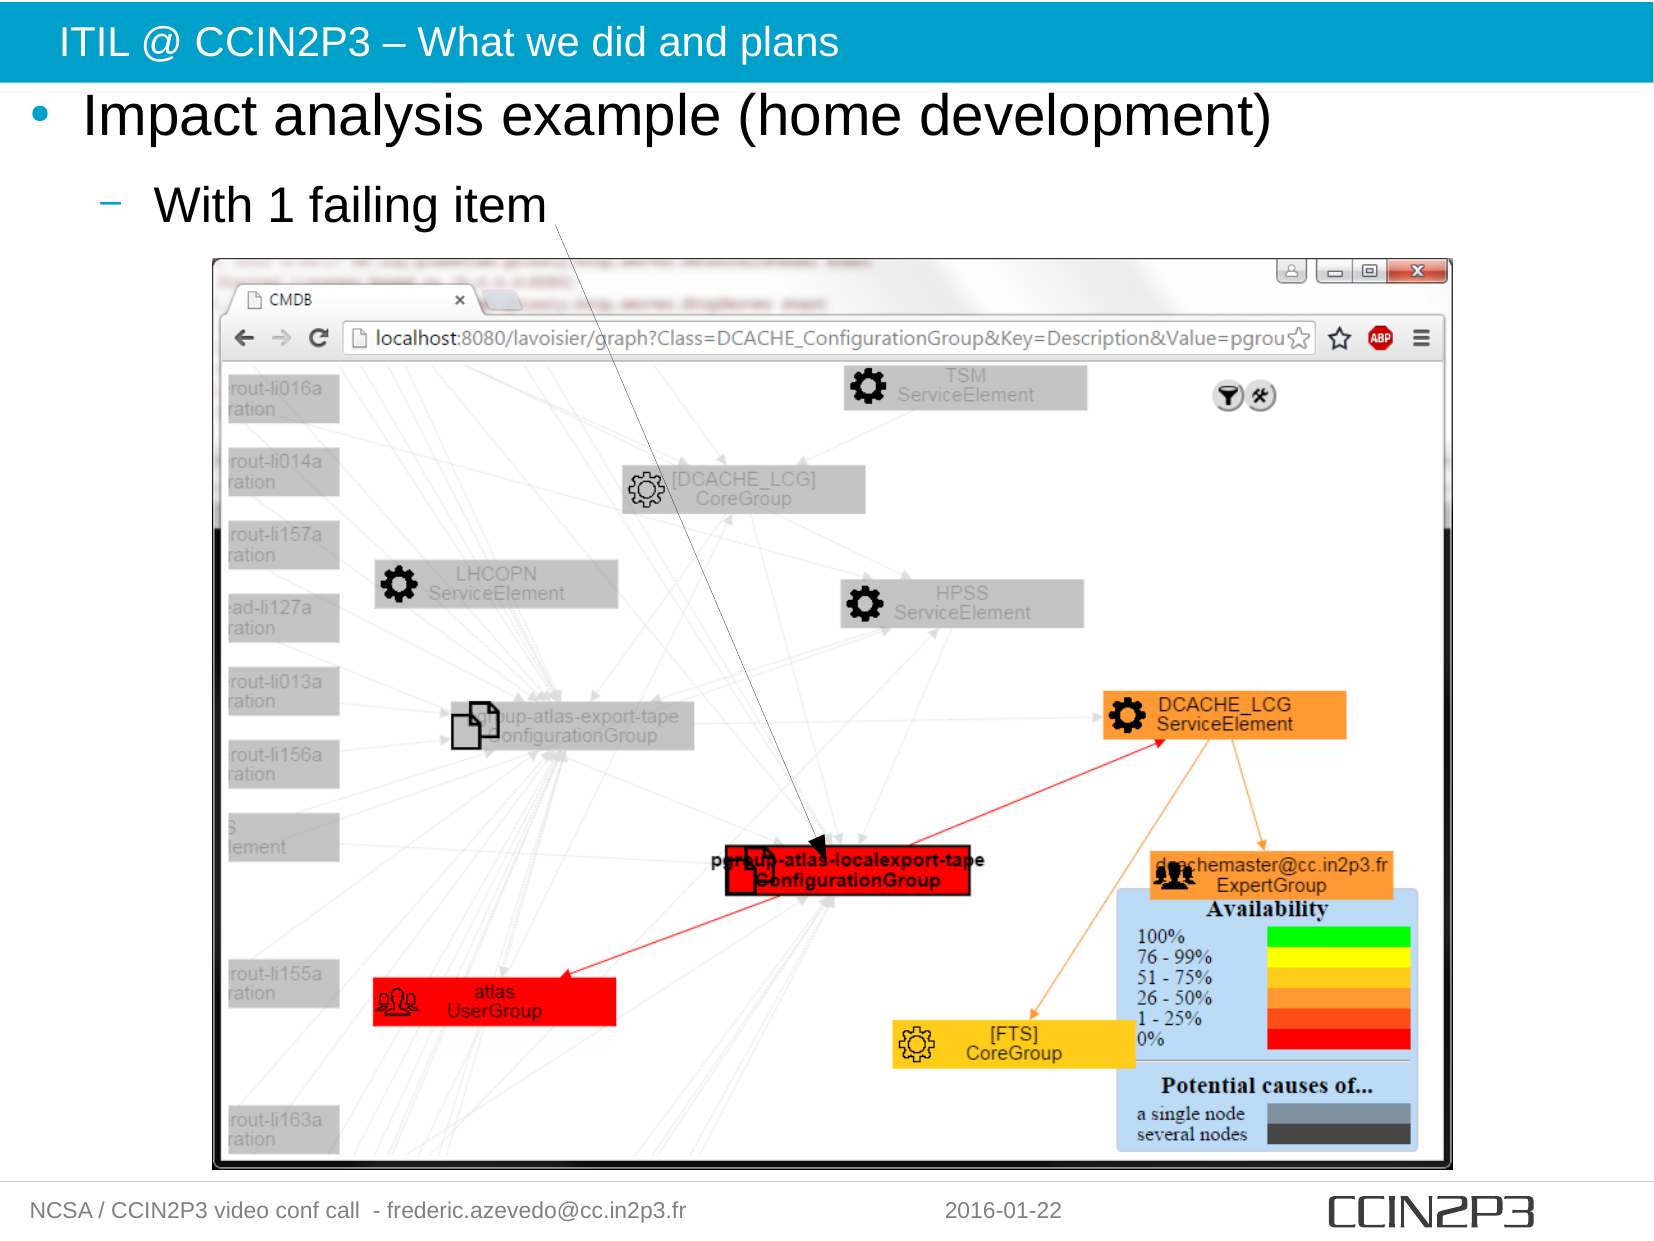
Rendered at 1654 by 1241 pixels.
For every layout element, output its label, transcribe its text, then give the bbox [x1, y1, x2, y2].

picture [212, 258, 1453, 1170]
list Impact analysis example (home development) With 1 failing item [11, 82, 1630, 154]
title ITIL @ CCIN2P3 – What we did and plans [0, 2, 1654, 83]
